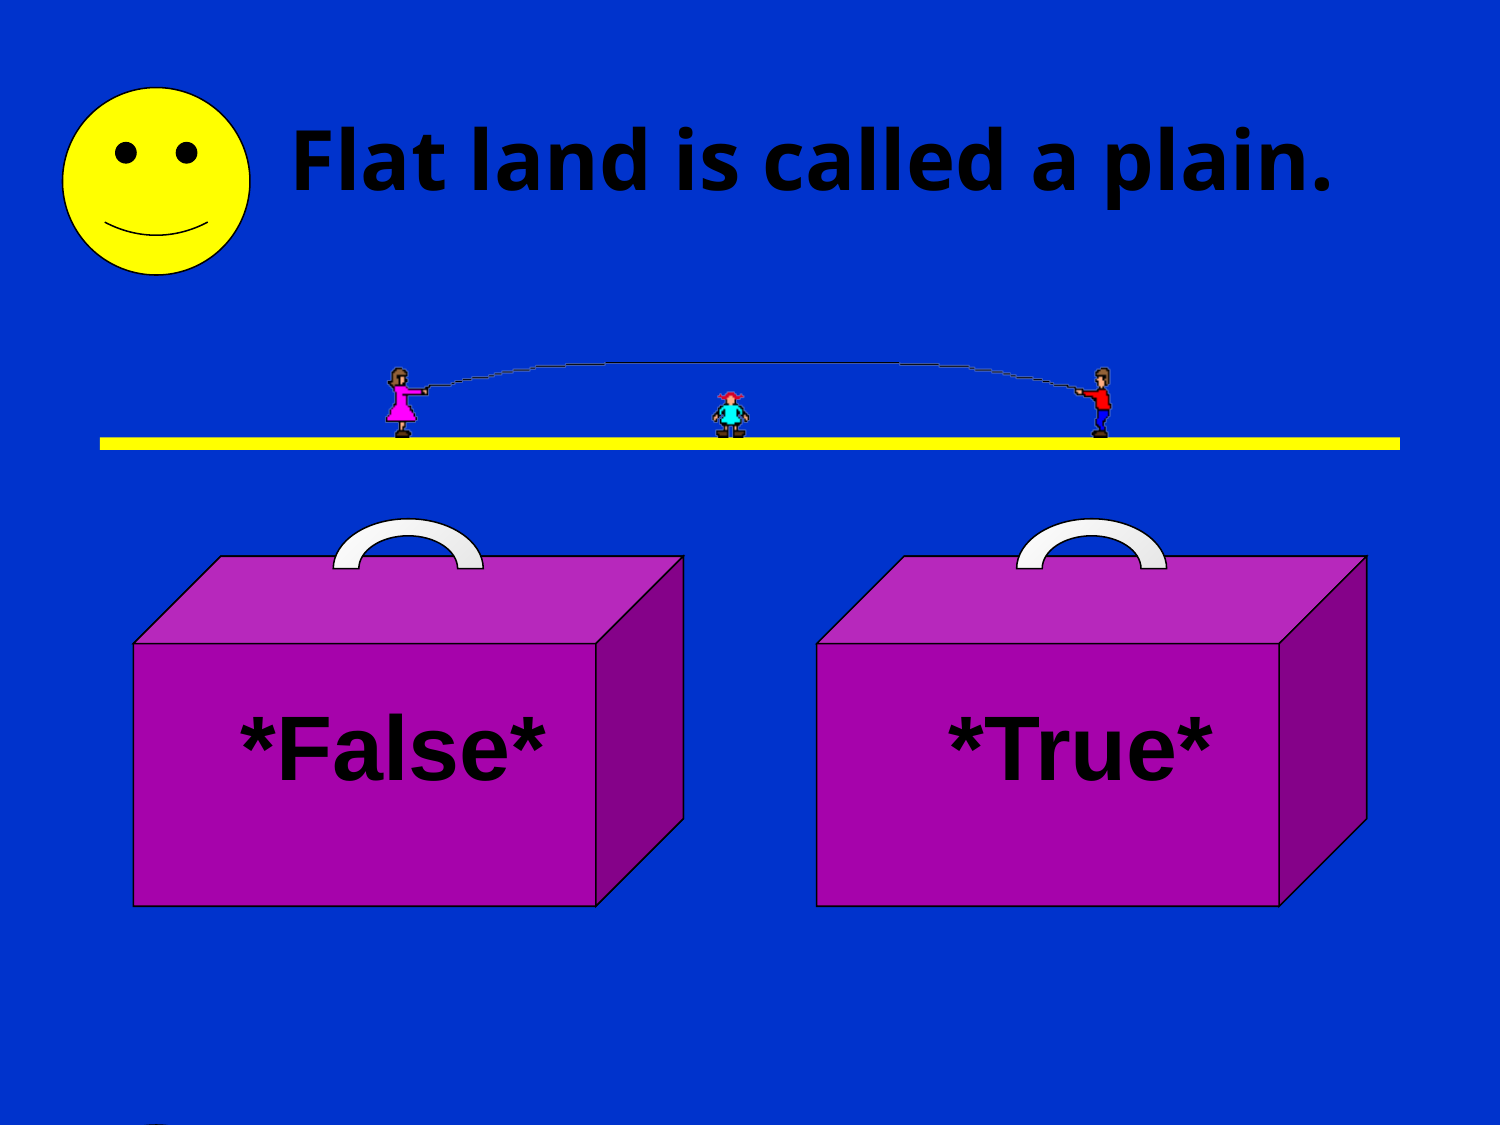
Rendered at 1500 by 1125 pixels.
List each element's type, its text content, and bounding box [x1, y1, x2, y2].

picture [384, 362, 1116, 438]
list *True* [825, 587, 1338, 900]
title Flat land is called a plain. [275, 99, 1388, 288]
list *False* [137, 587, 650, 900]
